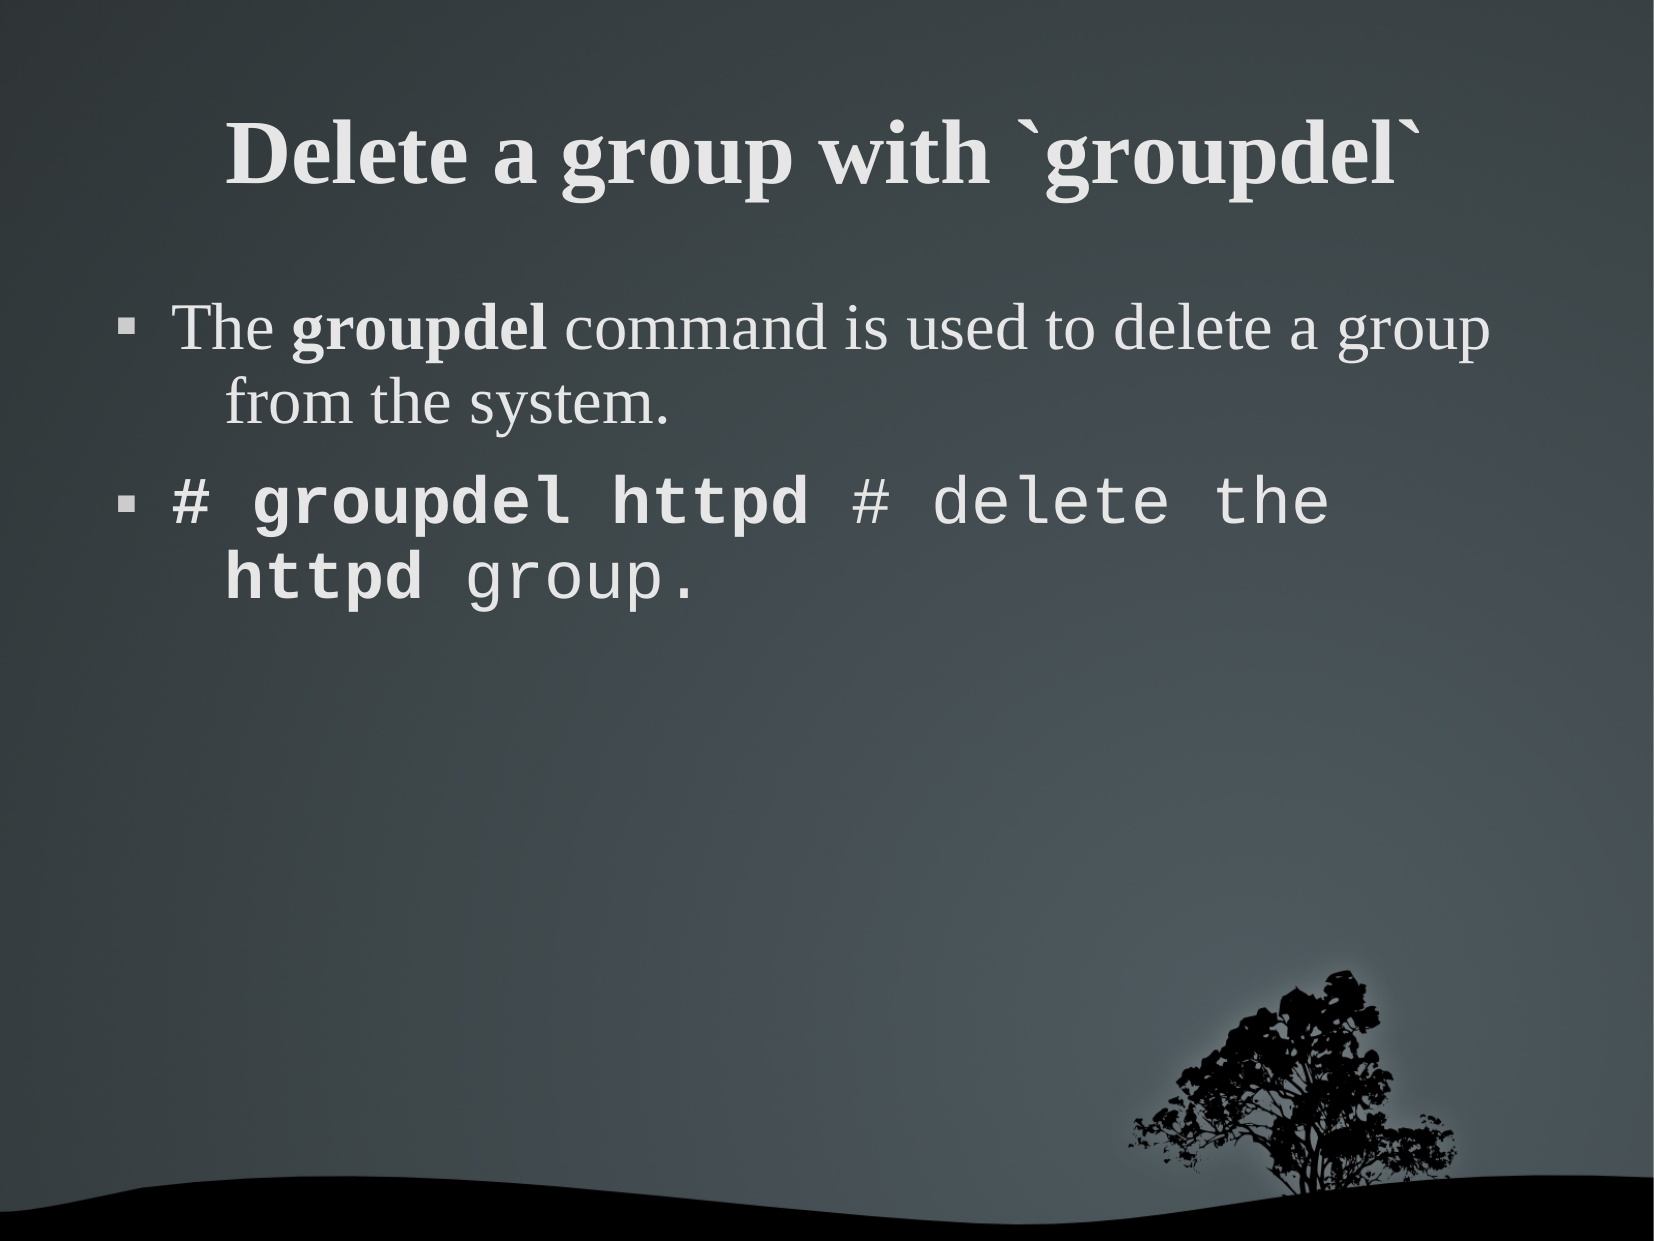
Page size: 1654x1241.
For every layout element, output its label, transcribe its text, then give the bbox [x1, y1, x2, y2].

title Delete a group with `groupdel` [82, 49, 1571, 257]
picture [0, 0, 1654, 1241]
list The groupdel command is used to delete a group from the system. # groupdel httpd # delete the httpd group. [82, 290, 1571, 1109]
